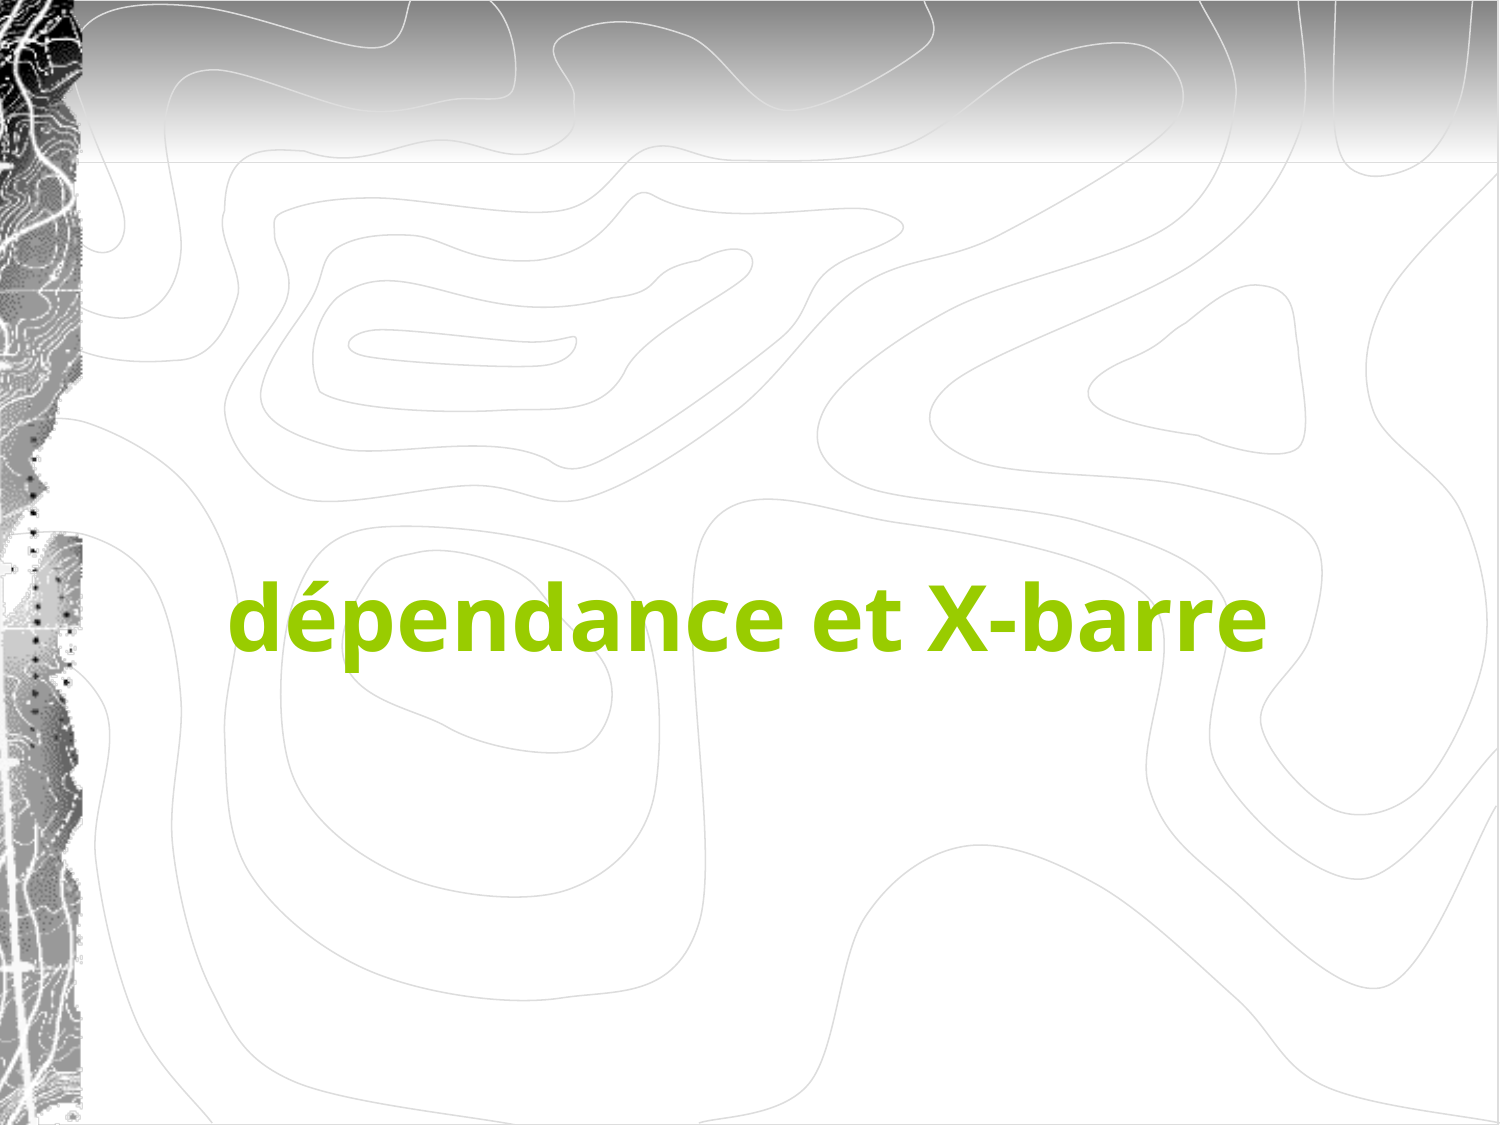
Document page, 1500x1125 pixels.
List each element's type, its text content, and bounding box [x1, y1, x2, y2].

title dépendance et X-barre [110, 553, 1386, 679]
